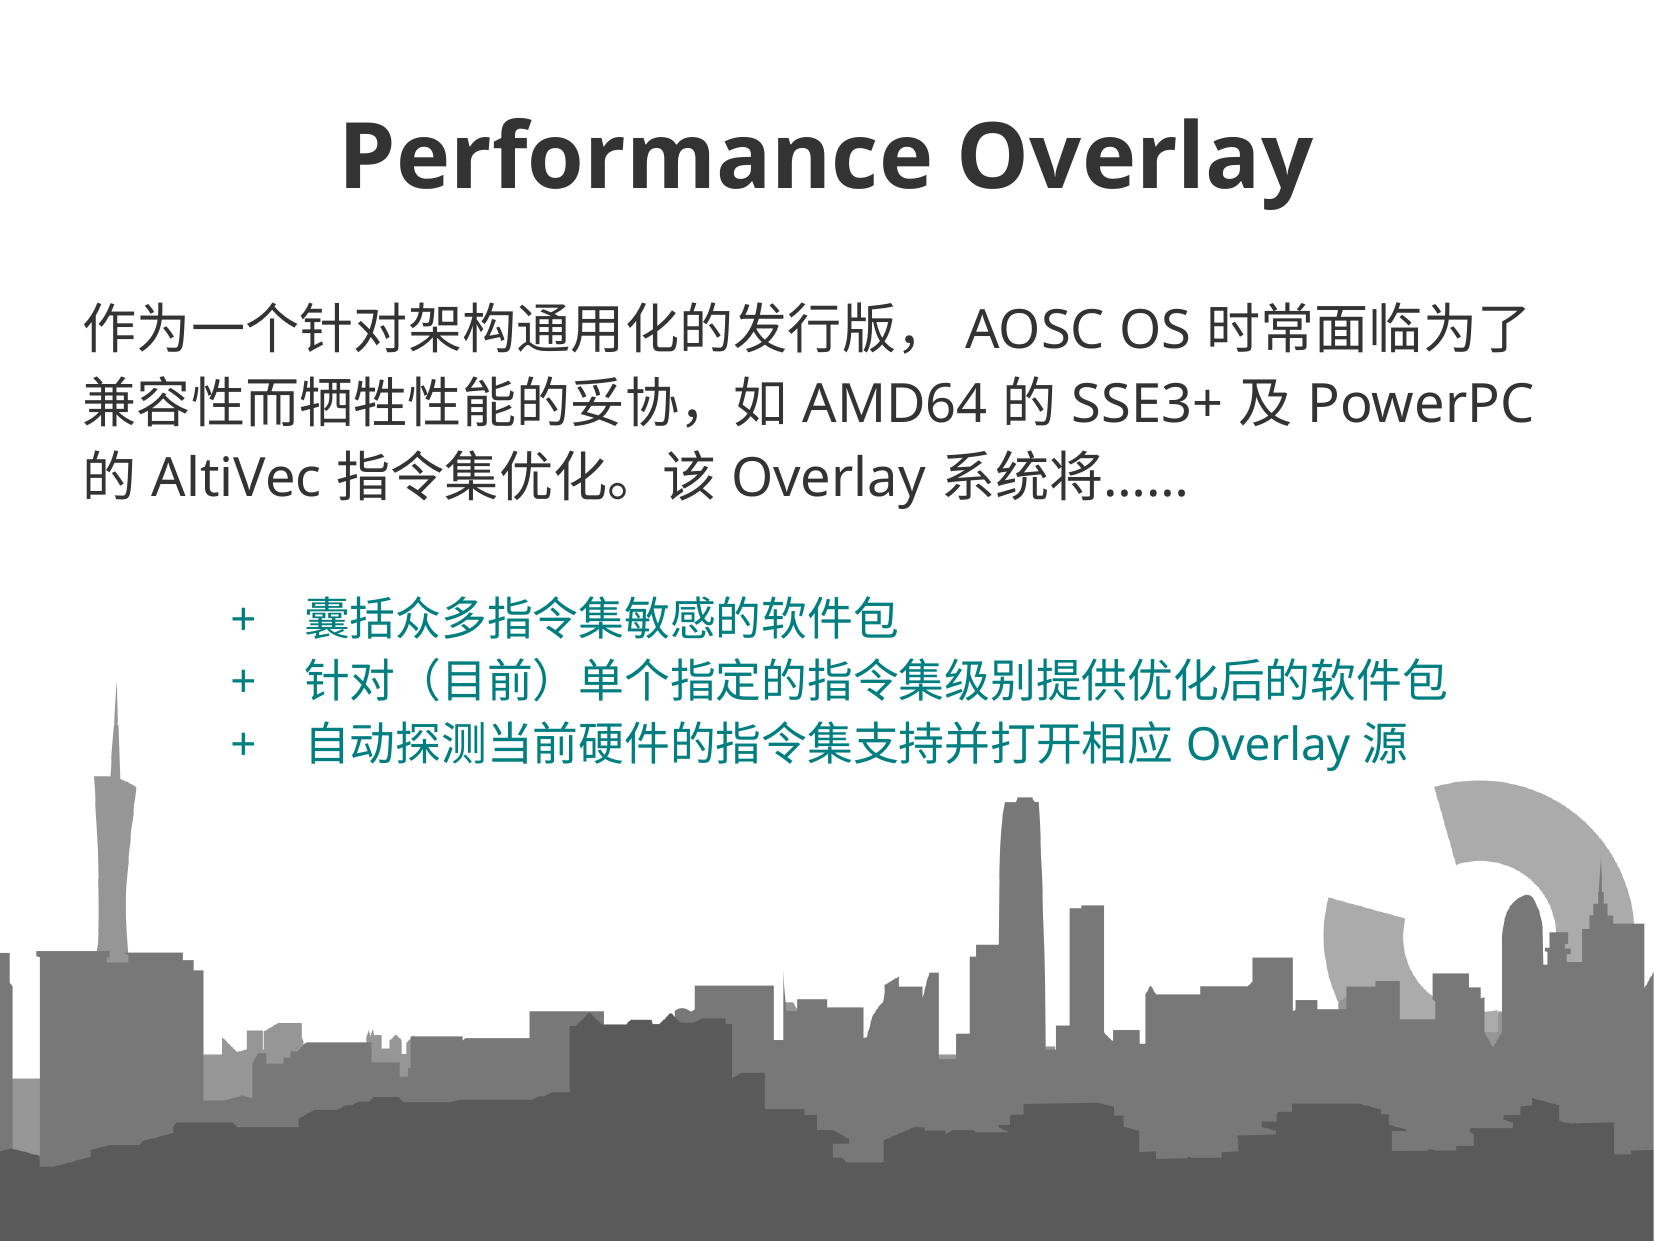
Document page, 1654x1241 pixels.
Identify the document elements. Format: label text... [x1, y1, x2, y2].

picture [0, 0, 1654, 1241]
list 作为一个针对架构通用化的发行版，AOSC OS时常面临为了兼容性而牺牲性能的妥协，如AMD64的SSE3+及PowerPC的AltiVec指令集优化。该Overlay系统将…… + 囊括众多指令集敏感的软件包 + 针对（目前）单个指定的指令集级别提供优化后的软件包 + 自动探测当前硬件的指令集支持并打开相应Overlay源 [82, 290, 1571, 1010]
title Performance Overlay [82, 49, 1571, 257]
